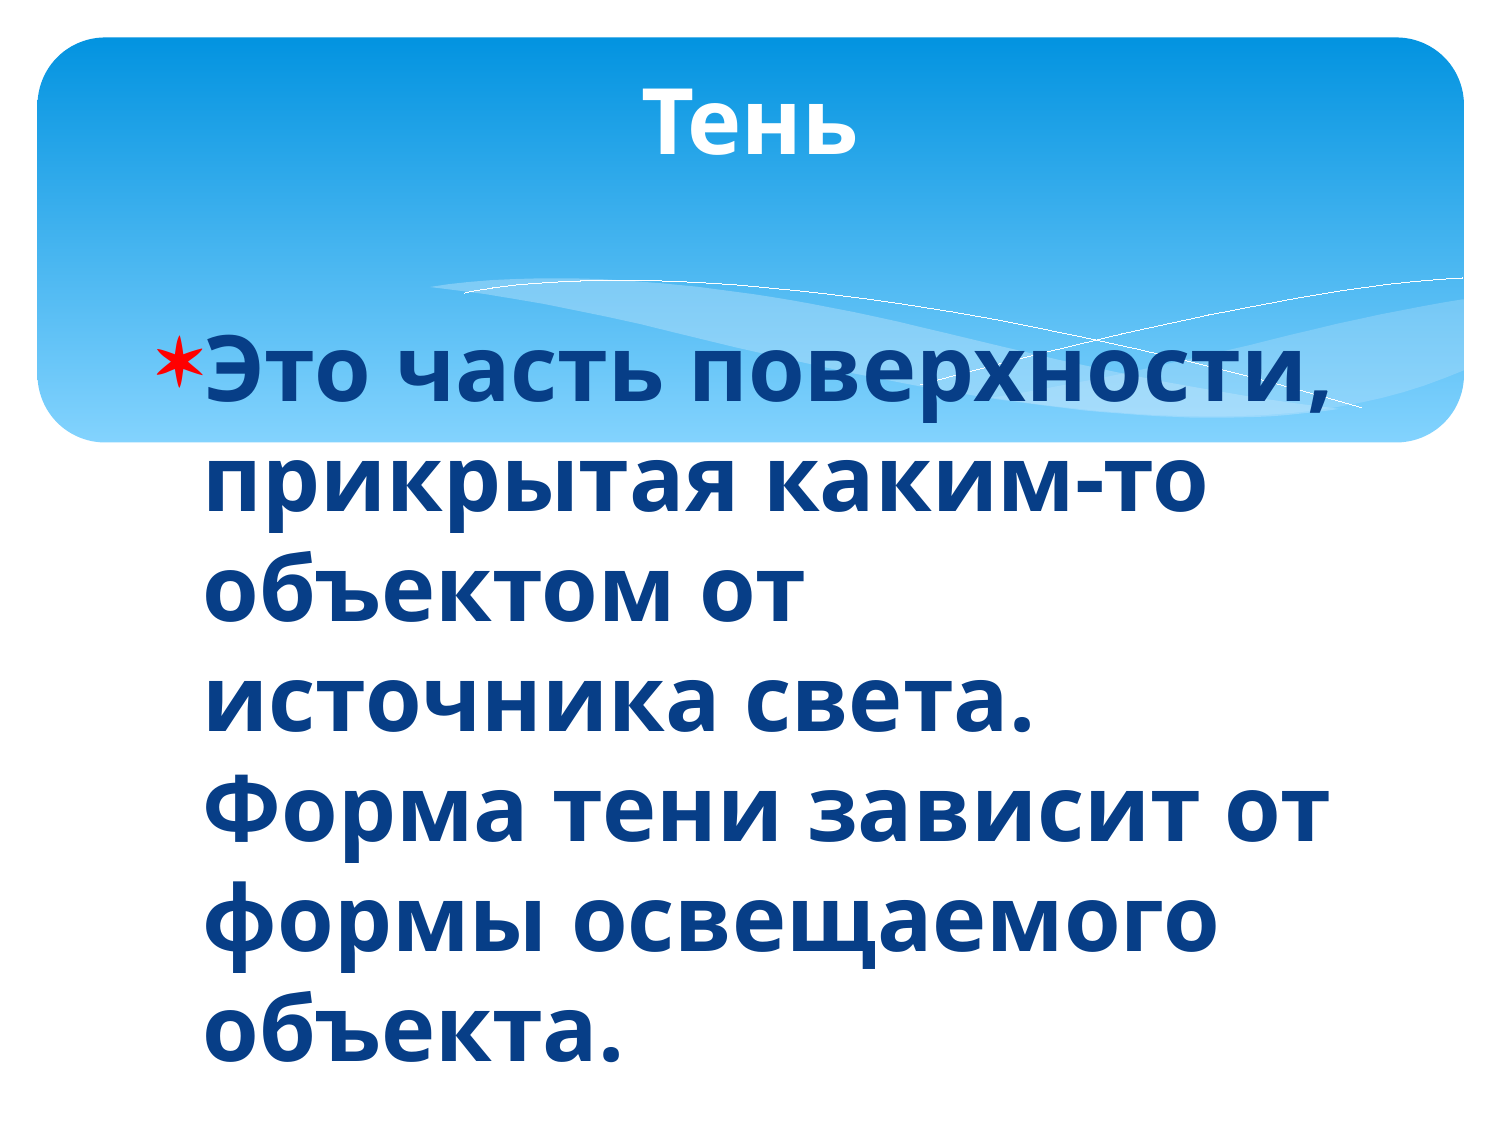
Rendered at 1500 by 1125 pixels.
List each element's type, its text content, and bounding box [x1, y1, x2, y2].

title Тень [75, 55, 1425, 261]
list Это часть поверхности, прикрытая каким-то объектом от источника света. Форма тени зависит от формы освещаемого объекта. [143, 302, 1359, 1005]
